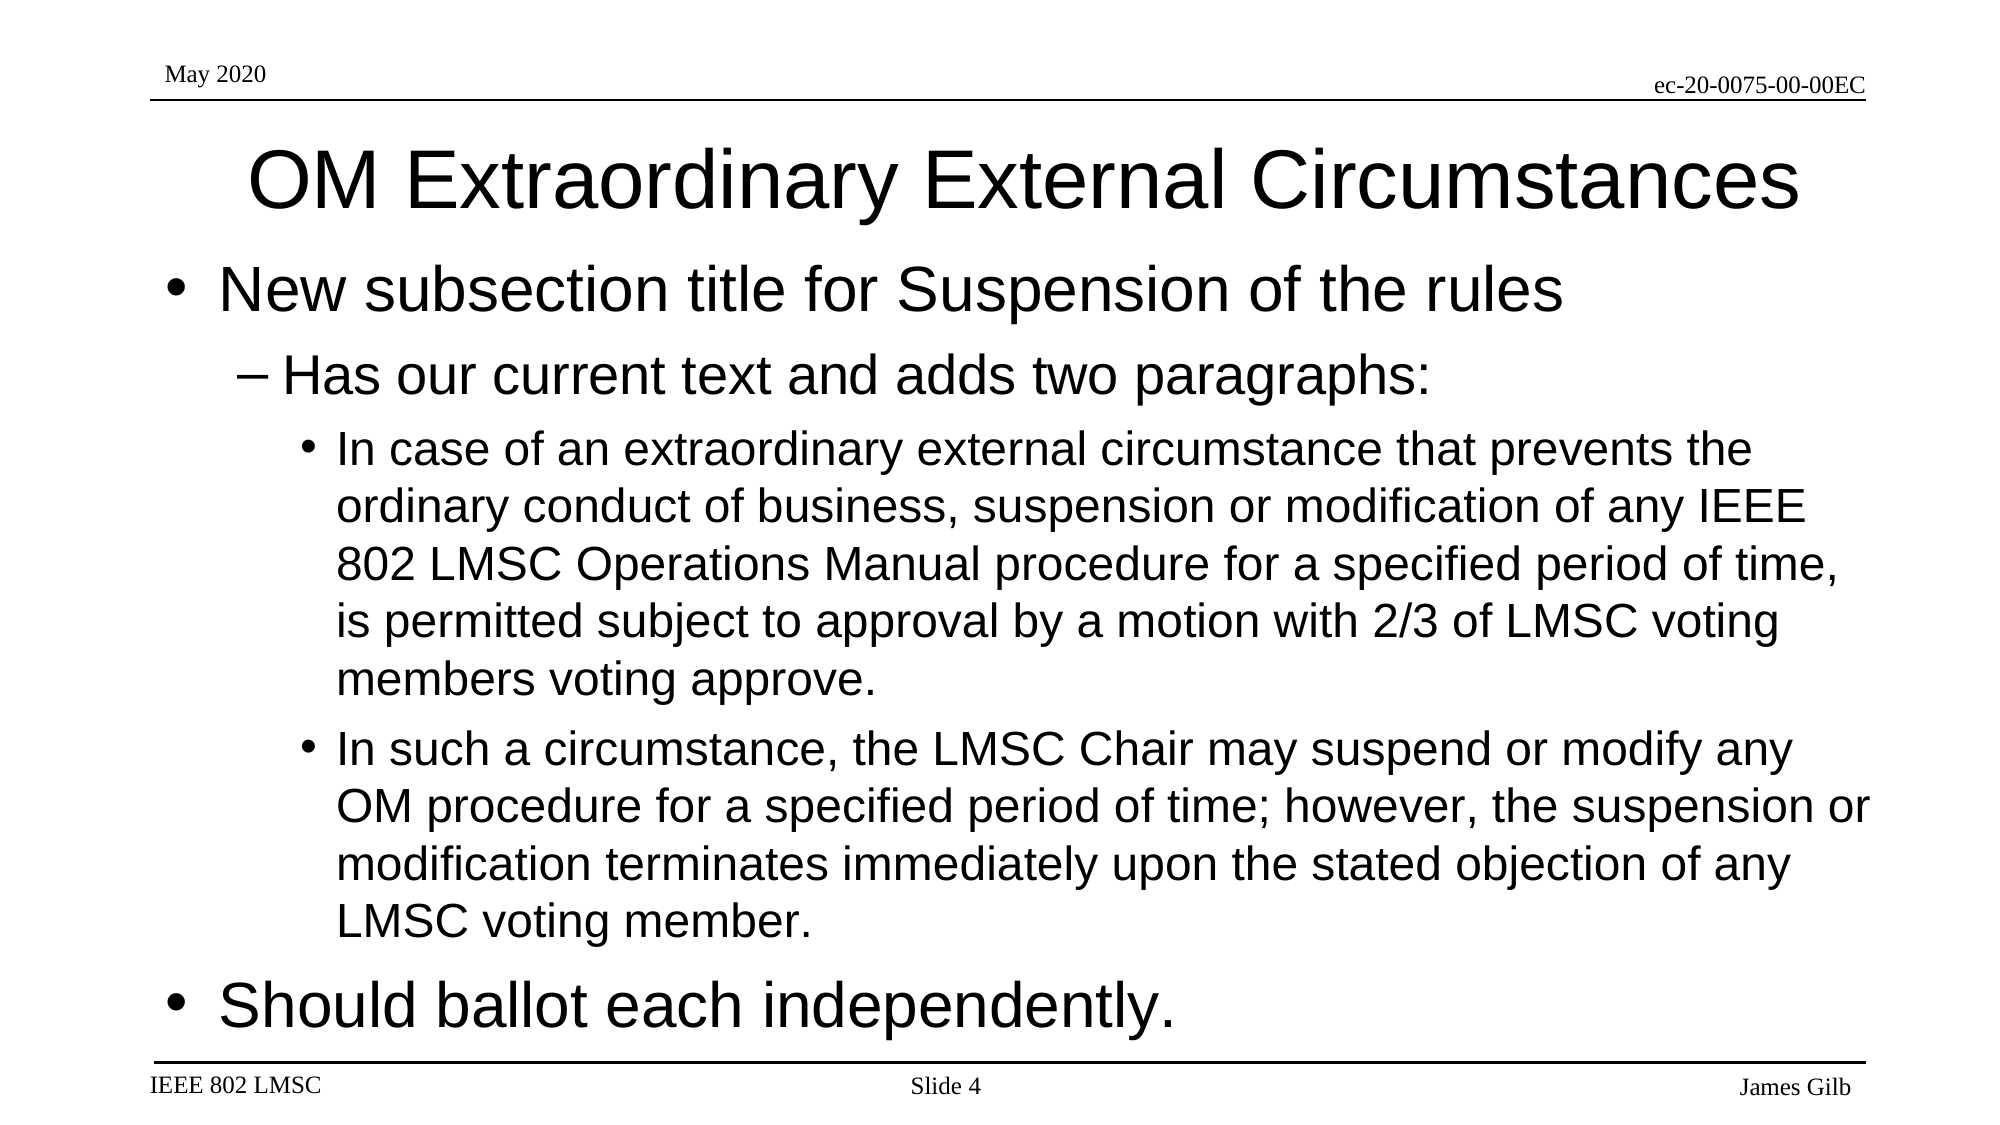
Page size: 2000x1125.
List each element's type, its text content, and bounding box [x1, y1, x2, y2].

list New subsection title for Suspension of the rules Has our current text and adds two paragraphs: In case of an extraordinary external circumstance that prevents the ordinary conduct of business, suspension or modification of any IEEE 802 LMSC Operations Manual procedure for a specified period of time, is permitted subject to approval by a motion with 2/3 of LMSC voting members voting approve. In such a circumstance, the LMSC Chair may suspend or modify any OM procedure for a specified period of time; however, the suspension or modification terminates immediately upon the stated objection of any LMSC voting member. Should ballot each independently. [149, 239, 1900, 1051]
title OM Extraordinary External Circumstances [149, 112, 1900, 238]
